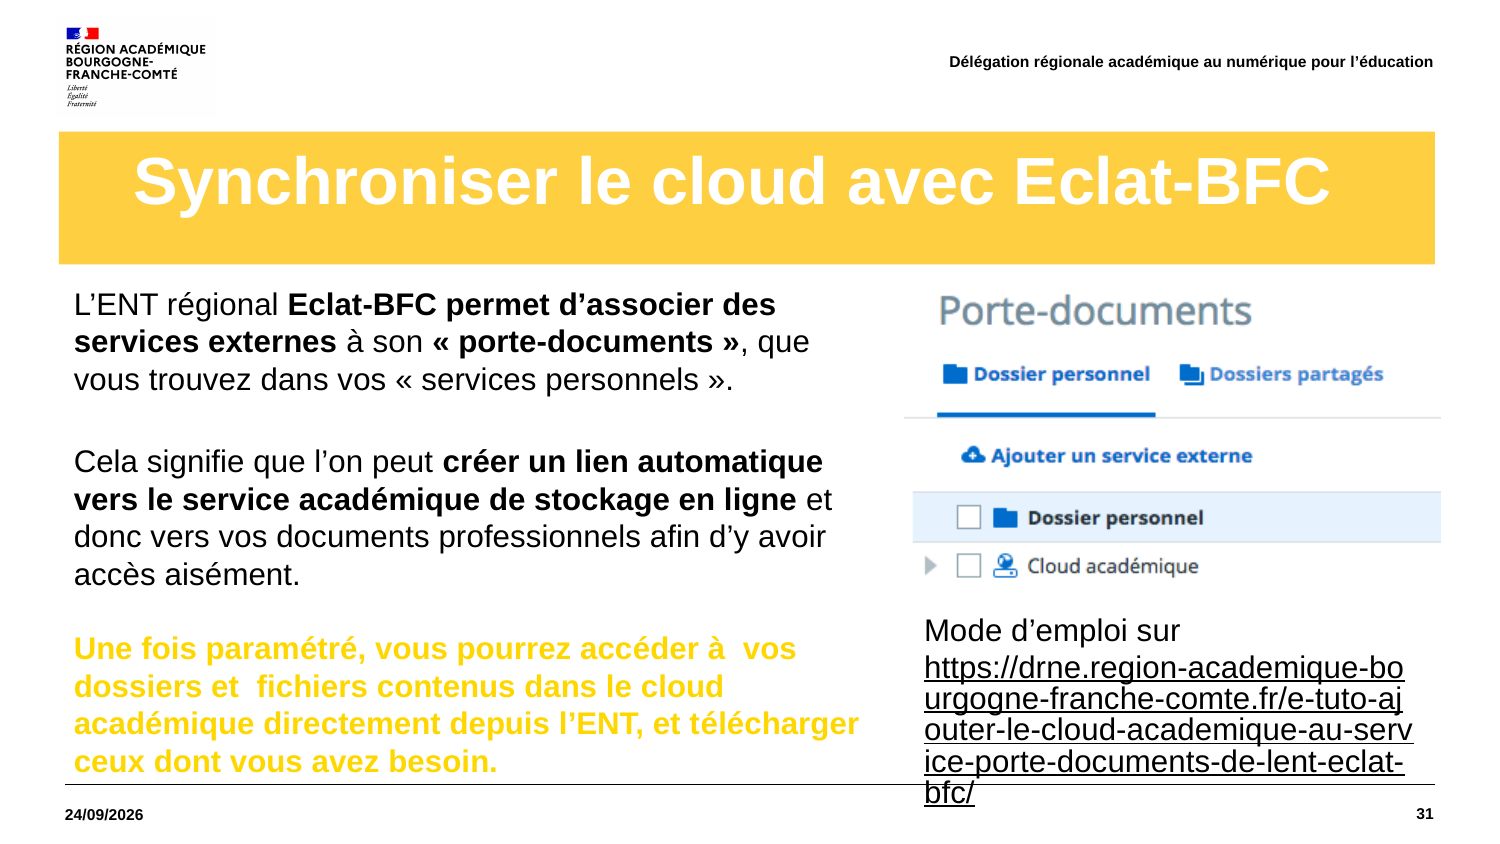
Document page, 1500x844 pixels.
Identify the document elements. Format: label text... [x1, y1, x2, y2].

picture [904, 272, 1441, 591]
text_box Délégation régionale académique au numérique pour l’éducation [470, 32, 1434, 90]
text_box L’ENT régional Eclat-BFC permet d’associer des services externes à son « porte-documents », que vous trouvez dans vos « services personnels ». Cela signifie que l’on peut créer un lien automatique vers le service académique de stockage en ligne et donc vers vos documents professionnels afin d’y avoir accès aisément. Une fois paramétré, vous pourrez accéder à vos dossiers et fichiers contenus dans le cloud académique directement depuis l’ENT, et télécharger ceux dont vous avez besoin. [58, 276, 898, 786]
text_box 08/06/2021 [64, 786, 244, 843]
text_box Synchroniser le cloud avec Eclat-BFC [58, 131, 1435, 265]
picture [55, 16, 217, 118]
text_box <numéro> [1213, 784, 1434, 843]
text_box Mode d’emploi sur https://drne.region-academique-bourgogne-franche-comte.fr/e-tuto-ajouter-le-cloud-academique-au-service-porte-documents-de-lent-eclat-bfc/ [909, 602, 1429, 842]
